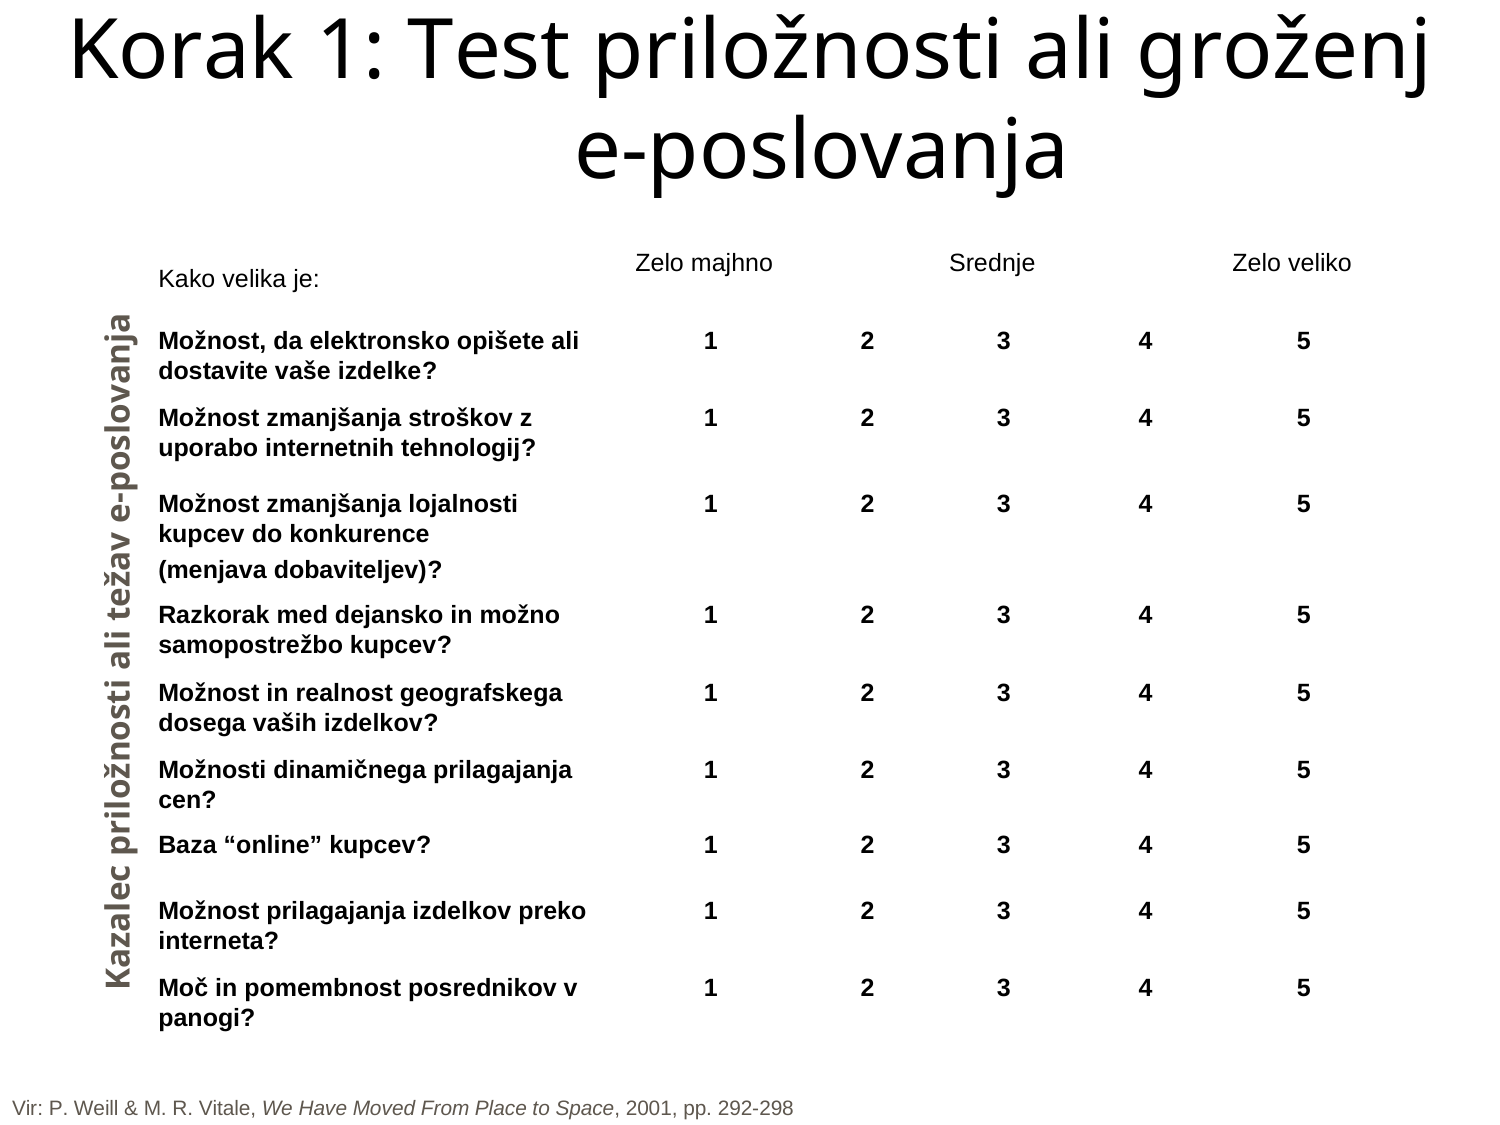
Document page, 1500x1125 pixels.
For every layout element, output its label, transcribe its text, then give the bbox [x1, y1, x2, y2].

table_cell 1 [621, 668, 801, 745]
table_cell 3 [934, 668, 1073, 745]
table_header Zelo veliko [1218, 239, 1390, 317]
table_cell 1 [621, 821, 801, 887]
table_cell 4 [1073, 317, 1218, 394]
table_cell 1 [621, 480, 801, 591]
table_cell 1 [621, 964, 801, 1043]
table_cell 3 [934, 317, 1073, 394]
table_cell Razkorak med dejansko in možno samopostrežbo kupcev? [144, 591, 621, 668]
table_cell 5 [1218, 668, 1390, 745]
table_cell 2 [801, 964, 934, 1043]
table_cell 4 [1073, 394, 1218, 480]
table_cell Možnost prilagajanja izdelkov preko interneta? [144, 887, 621, 964]
table_cell 1 [621, 887, 801, 964]
table_header [1073, 239, 1218, 317]
table_cell 1 [621, 591, 801, 668]
table_cell 2 [801, 821, 934, 887]
table_cell Možnost zmanjšanja stroškov z uporabo internetnih tehnologij? [144, 394, 621, 480]
table_cell 2 [801, 591, 934, 668]
text_box Vir: P. Weill & M. R. Vitale, We Have Moved From Place to Space, 2001, pp. 292-298 [0, 1088, 1126, 1125]
table_header Srednje [934, 239, 1073, 317]
table_cell 4 [1073, 964, 1218, 1043]
table_cell 4 [1073, 821, 1218, 887]
table_cell 3 [934, 394, 1073, 480]
table_cell 5 [1218, 887, 1390, 964]
table_cell 3 [934, 964, 1073, 1043]
table_cell 5 [1218, 964, 1390, 1043]
table_cell Možnost in realnost geografskega dosega vaših izdelkov? [144, 668, 621, 745]
title Korak 1: Test priložnosti ali groženj e-poslovanja [0, 0, 1500, 203]
table_cell 1 [621, 394, 801, 480]
table_cell 2 [801, 480, 934, 591]
table_cell 5 [1218, 317, 1390, 394]
text_box Kazalec priložnosti ali težav e-poslovanja [90, 312, 143, 991]
table_cell 5 [1218, 591, 1390, 668]
table_cell 4 [1073, 480, 1218, 591]
table_cell Možnosti dinamičnega prilagajanja cen? [144, 745, 621, 821]
table_cell 3 [934, 745, 1073, 821]
table_header Zelo majhno [621, 239, 801, 317]
table_cell 2 [801, 668, 934, 745]
table_cell Možnost zmanjšanja lojalnosti kupcev do konkurence (menjava dobaviteljev)? [144, 480, 621, 591]
table_cell 3 [934, 480, 1073, 591]
table_cell 3 [934, 591, 1073, 668]
table_cell 3 [934, 887, 1073, 964]
table_header Kako velika je: [144, 239, 621, 317]
table_cell 2 [801, 745, 934, 821]
table_cell 5 [1218, 480, 1390, 591]
table_cell 2 [801, 317, 934, 394]
table_cell 5 [1218, 745, 1390, 821]
table_cell 4 [1073, 745, 1218, 821]
table_cell Baza “online” kupcev? [144, 821, 621, 887]
table_cell Možnost, da elektronsko opišete ali dostavite vaše izdelke? [144, 317, 621, 394]
table_cell 1 [621, 745, 801, 821]
table_cell 5 [1218, 394, 1390, 480]
table_cell 4 [1073, 591, 1218, 668]
table_cell 4 [1073, 887, 1218, 964]
table_cell 3 [934, 821, 1073, 887]
table_cell 5 [1218, 821, 1390, 887]
table_cell 4 [1073, 668, 1218, 745]
table_cell 2 [801, 394, 934, 480]
table_cell 1 [621, 317, 801, 394]
table_cell Moč in pomembnost posrednikov v panogi? [144, 964, 621, 1043]
table_header [801, 239, 934, 317]
table_cell 2 [801, 887, 934, 964]
